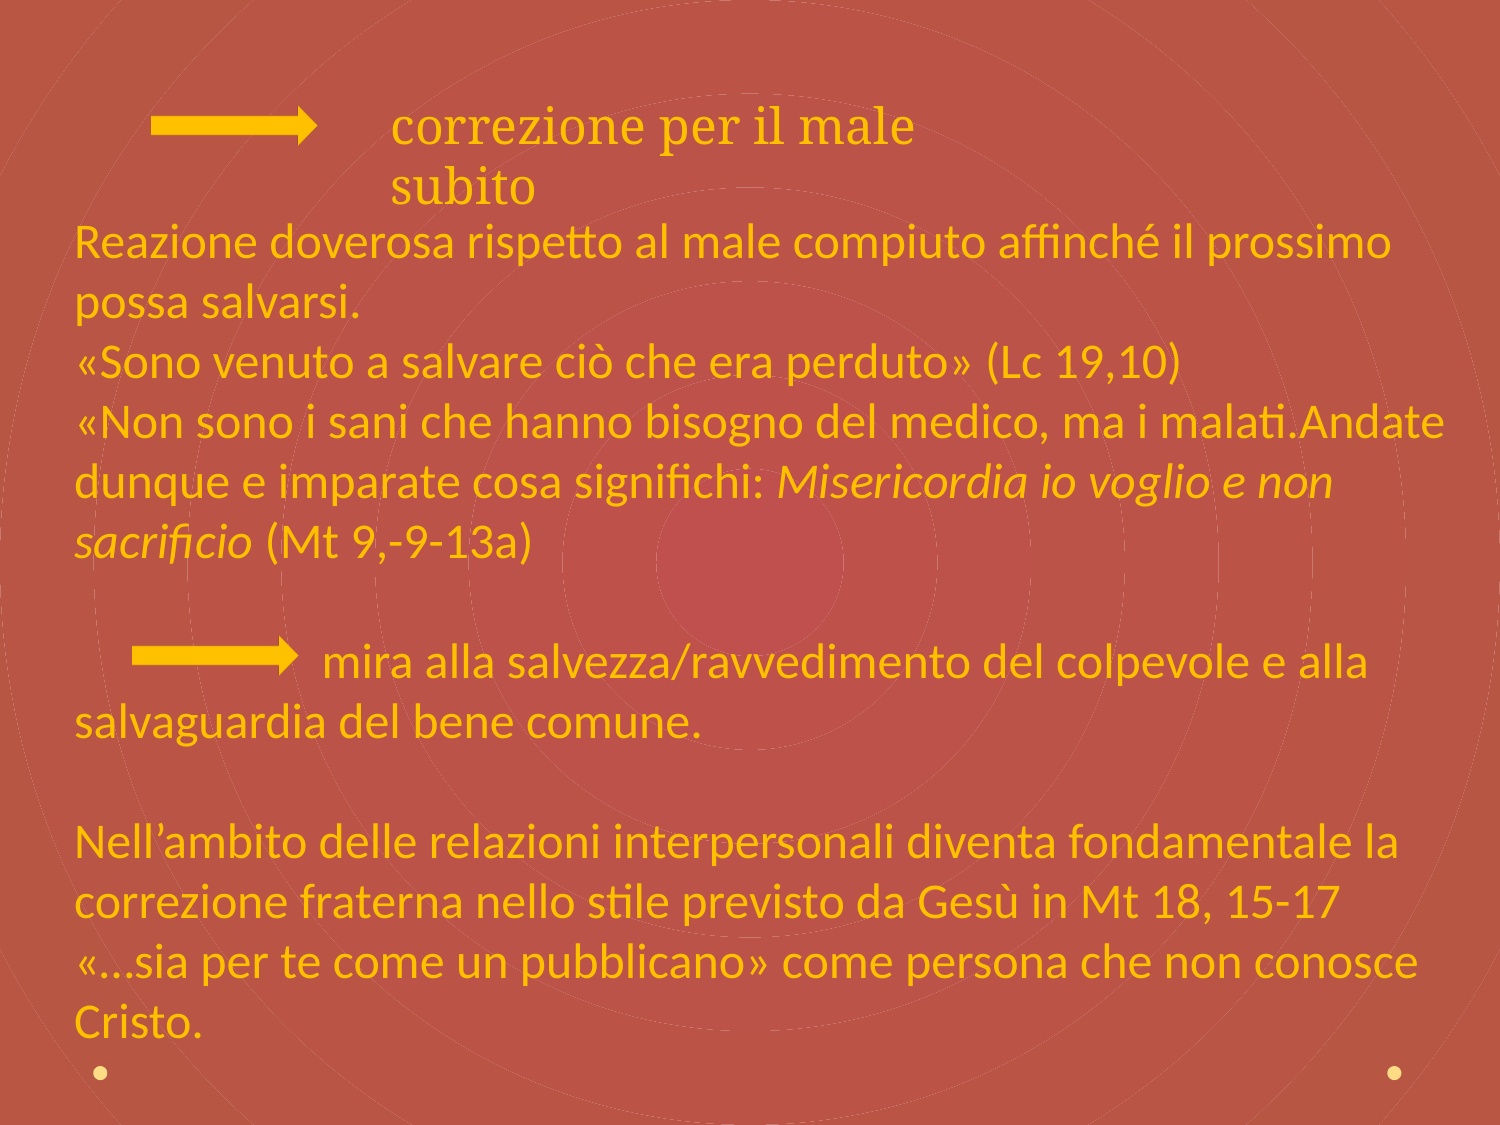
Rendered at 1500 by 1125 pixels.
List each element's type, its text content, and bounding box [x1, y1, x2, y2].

text_box Reazione doverosa rispetto al male compiuto affinché il prossimo possa salvarsi. «Sono venuto a salvare ciò che era perduto» (Lc 19,10) «Non sono i sani che hanno bisogno del medico, ma i malati.Andate dunque e imparate cosa significhi: Misericordia io voglio e non sacrificio (Mt 9,-9-13a) mira alla salvezza/ravvedimento del colpevole e alla salvaguardia del bene comune. Nell’ambito delle relazioni interpersonali diventa fondamentale la correzione fraterna nello stile previsto da Gesù in Mt 18, 15-17 «…sia per te come un pubblicano» come persona che non conosce Cristo. [59, 200, 1477, 1064]
picture [132, 635, 299, 676]
text_box correzione per il male subito [375, 87, 1073, 164]
picture [151, 105, 318, 146]
